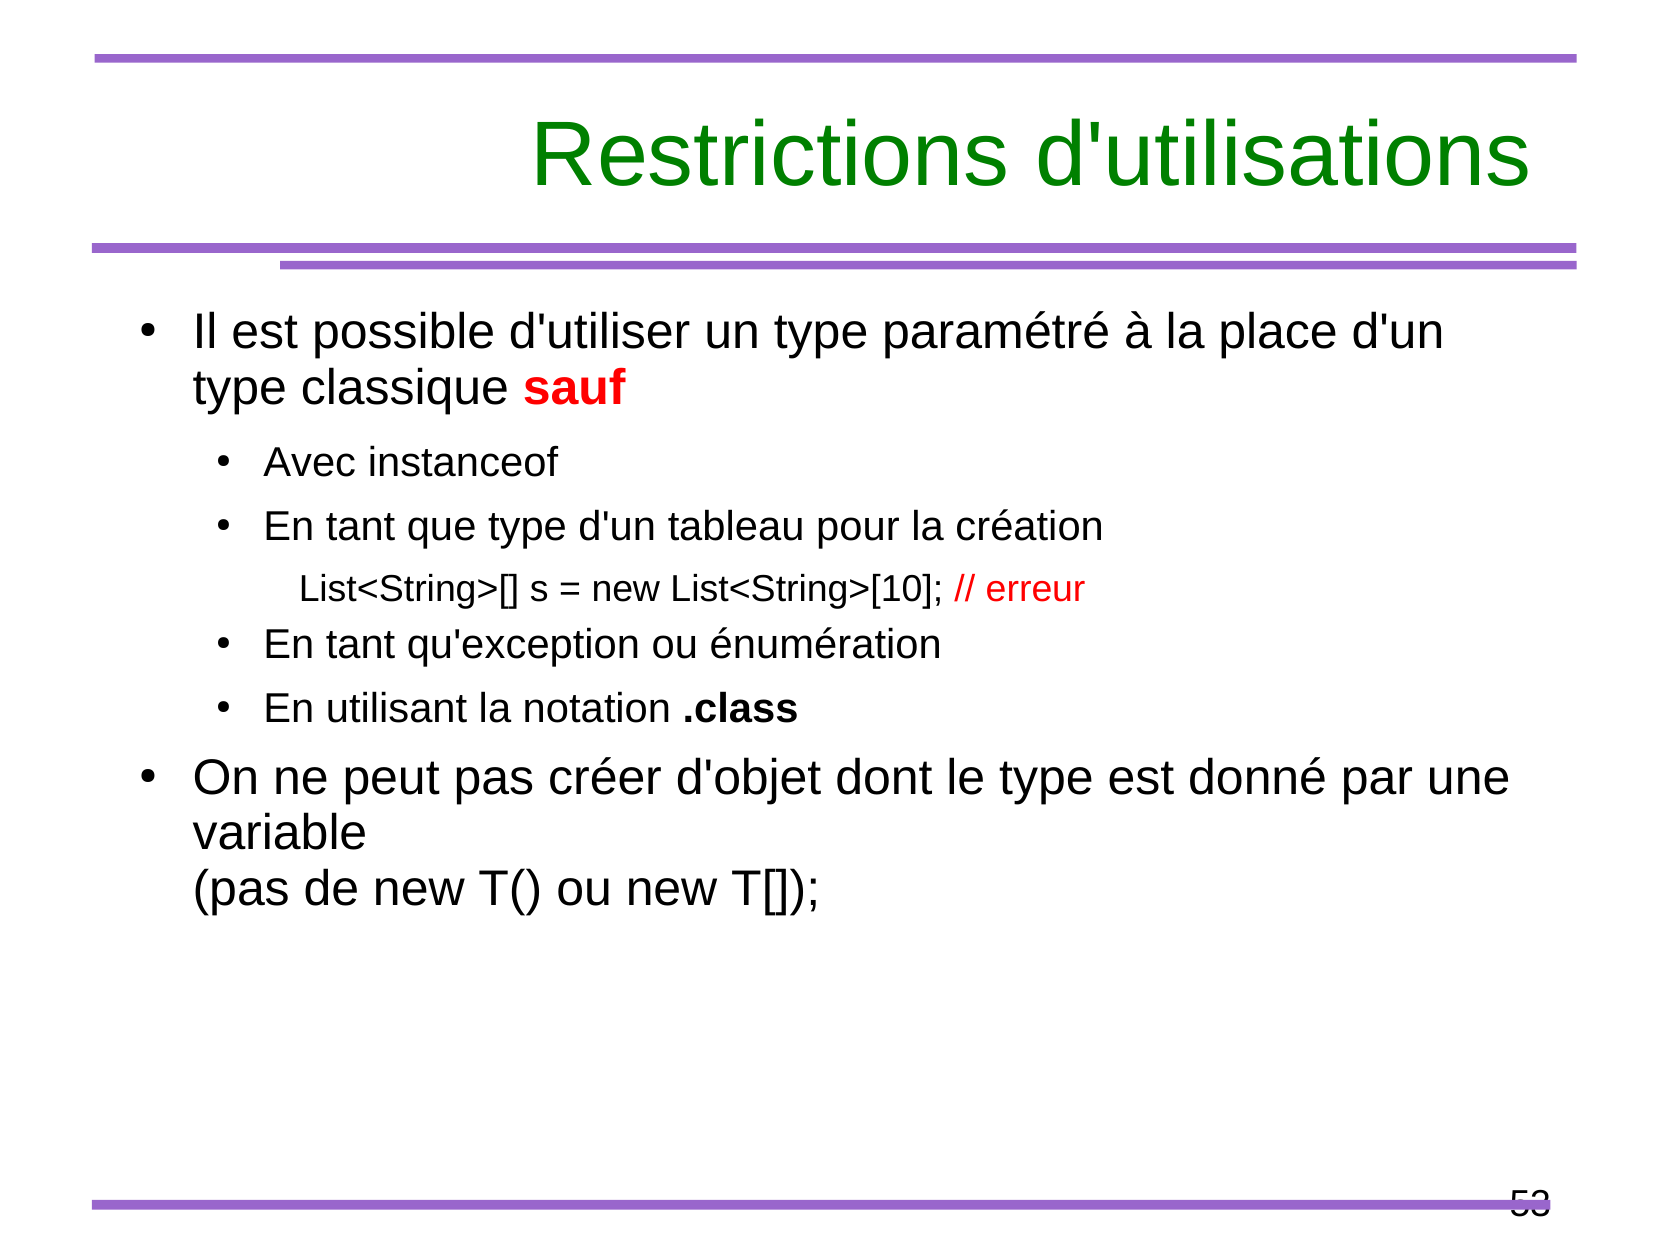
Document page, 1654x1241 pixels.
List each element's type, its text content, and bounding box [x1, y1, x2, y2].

title Restrictions d'utilisations [121, 49, 1534, 257]
list Il est possible d'utiliser un type paramétré à la place d'un type classique sauf Avec instanceof En tant que type d'un tableau pour la création List<String>[] s = new List<String>[10]; // erreur En tant qu'exception ou énumération En utilisant la notation .class On ne peut pas créer d'objet dont le type est donné par une variable (pas de new T() ou new T[]); [121, 303, 1534, 1154]
